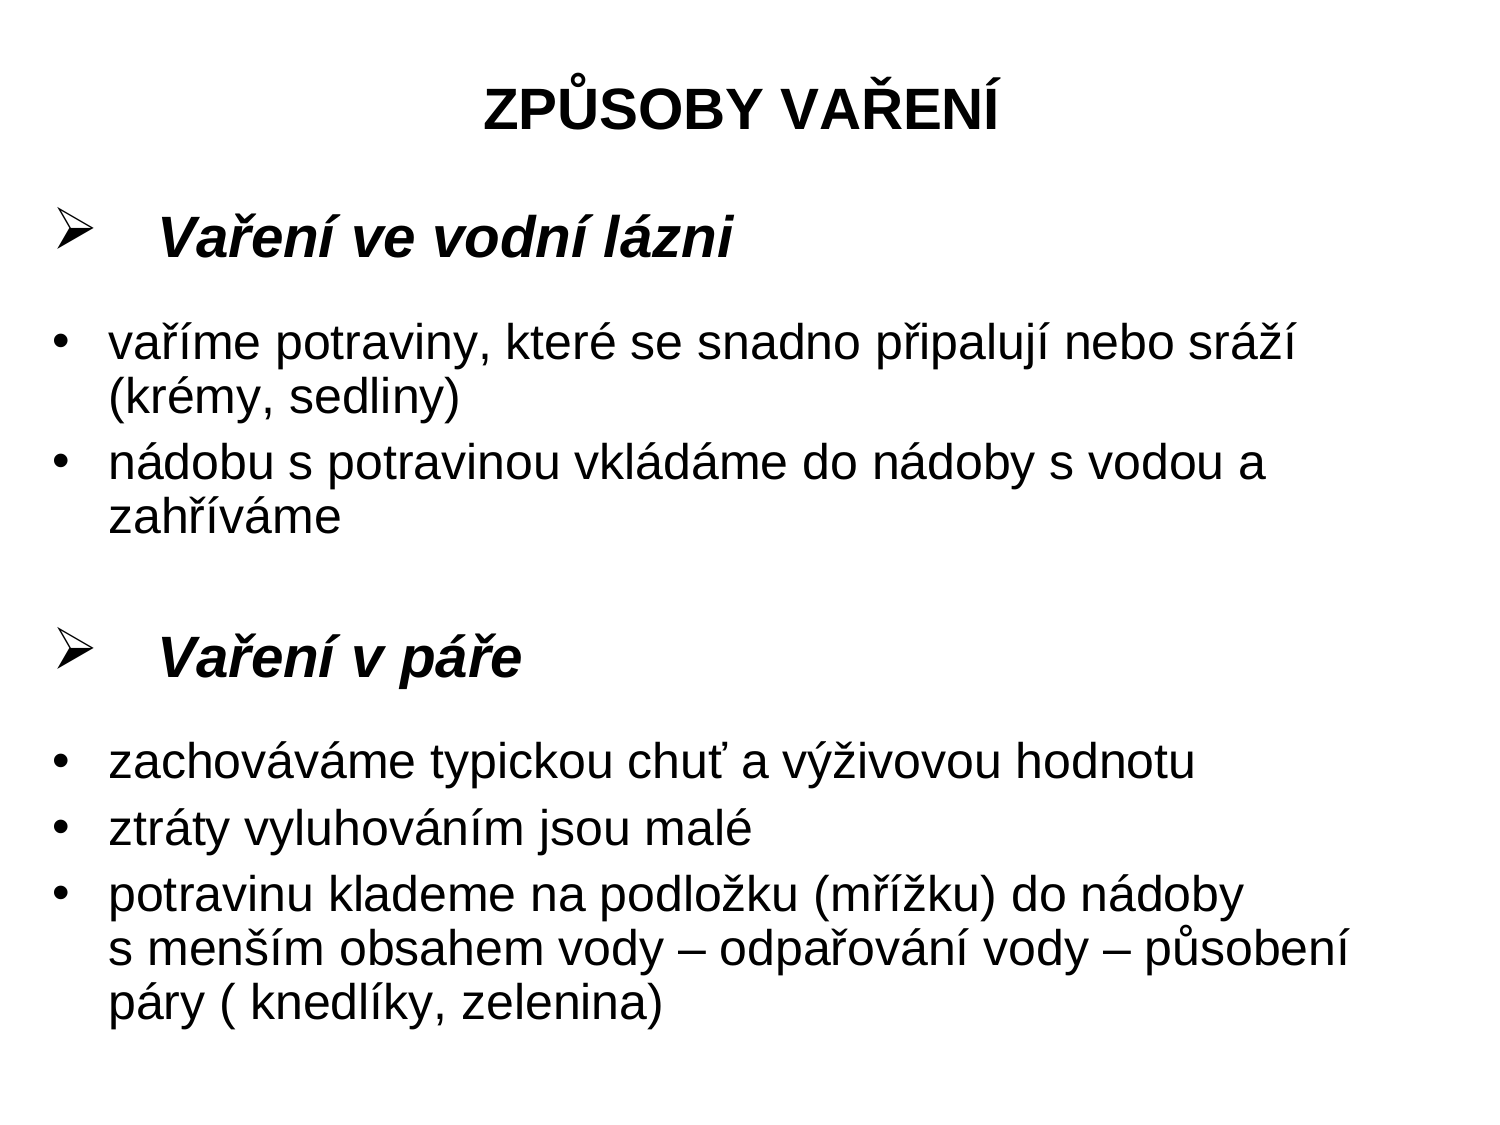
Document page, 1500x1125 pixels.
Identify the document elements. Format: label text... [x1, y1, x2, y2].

title ZPŮSOBY VAŘENÍ [75, 37, 1426, 176]
list Vaření ve vodní lázni vaříme potraviny, které se snadno připalují nebo sráží (krémy, sedliny) nádobu s potravinou vkládáme do nádoby s vodou a zahříváme Vaření v páře zachováváme typickou chuť a výživovou hodnotu ztráty vyluhováním jsou malé potravinu klademe na podložku (mřížku) do nádoby s menším obsahem vody – odpařování vody – působení páry ( knedlíky, zelenina) [37, 200, 1450, 1088]
